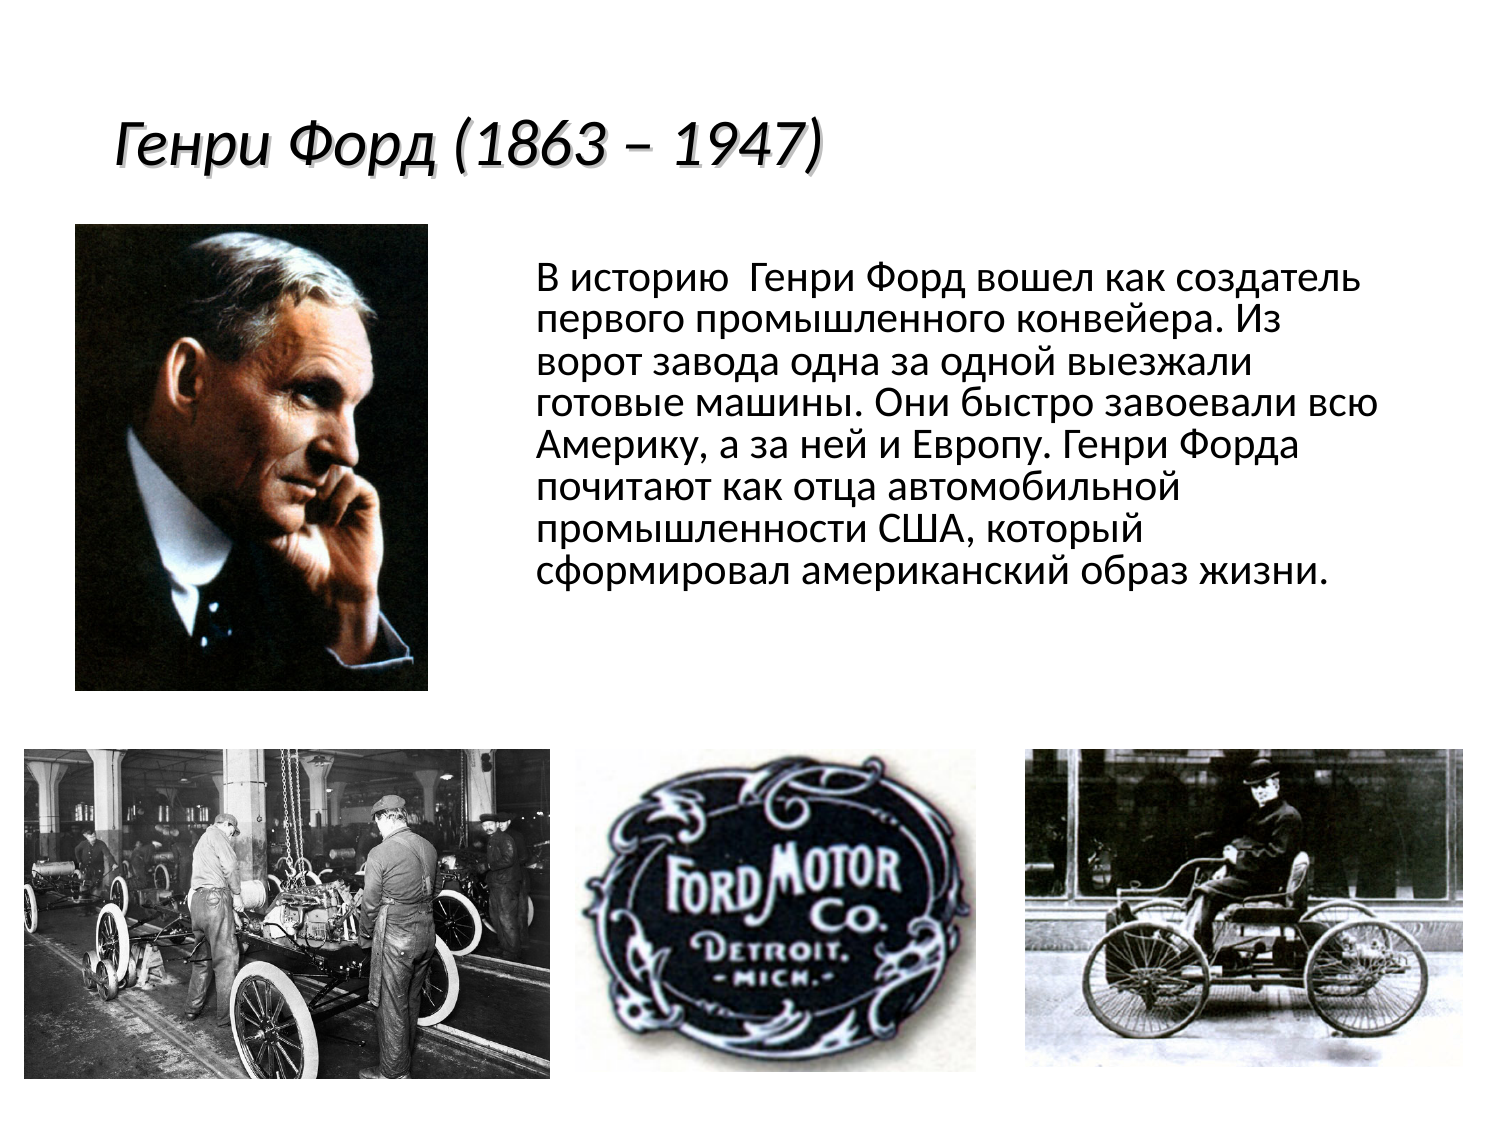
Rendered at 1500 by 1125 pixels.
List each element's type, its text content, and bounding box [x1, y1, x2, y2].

picture [24, 749, 550, 1079]
picture [575, 749, 976, 1072]
picture [75, 224, 428, 691]
list В историю Генри Форд вошел как создатель первого промышленного конвейера. Из ворот завода одна за одной выезжали готовые машины. Они быстро завоевали всю Америку, а за ней и Европу. Генри Форда почитают как отца автомобильной промышленности США, который сформировал американский образ жизни. [450, 249, 1413, 688]
title Генри Форд (1863 – 1947) [75, 45, 1426, 233]
picture [1025, 749, 1463, 1067]
